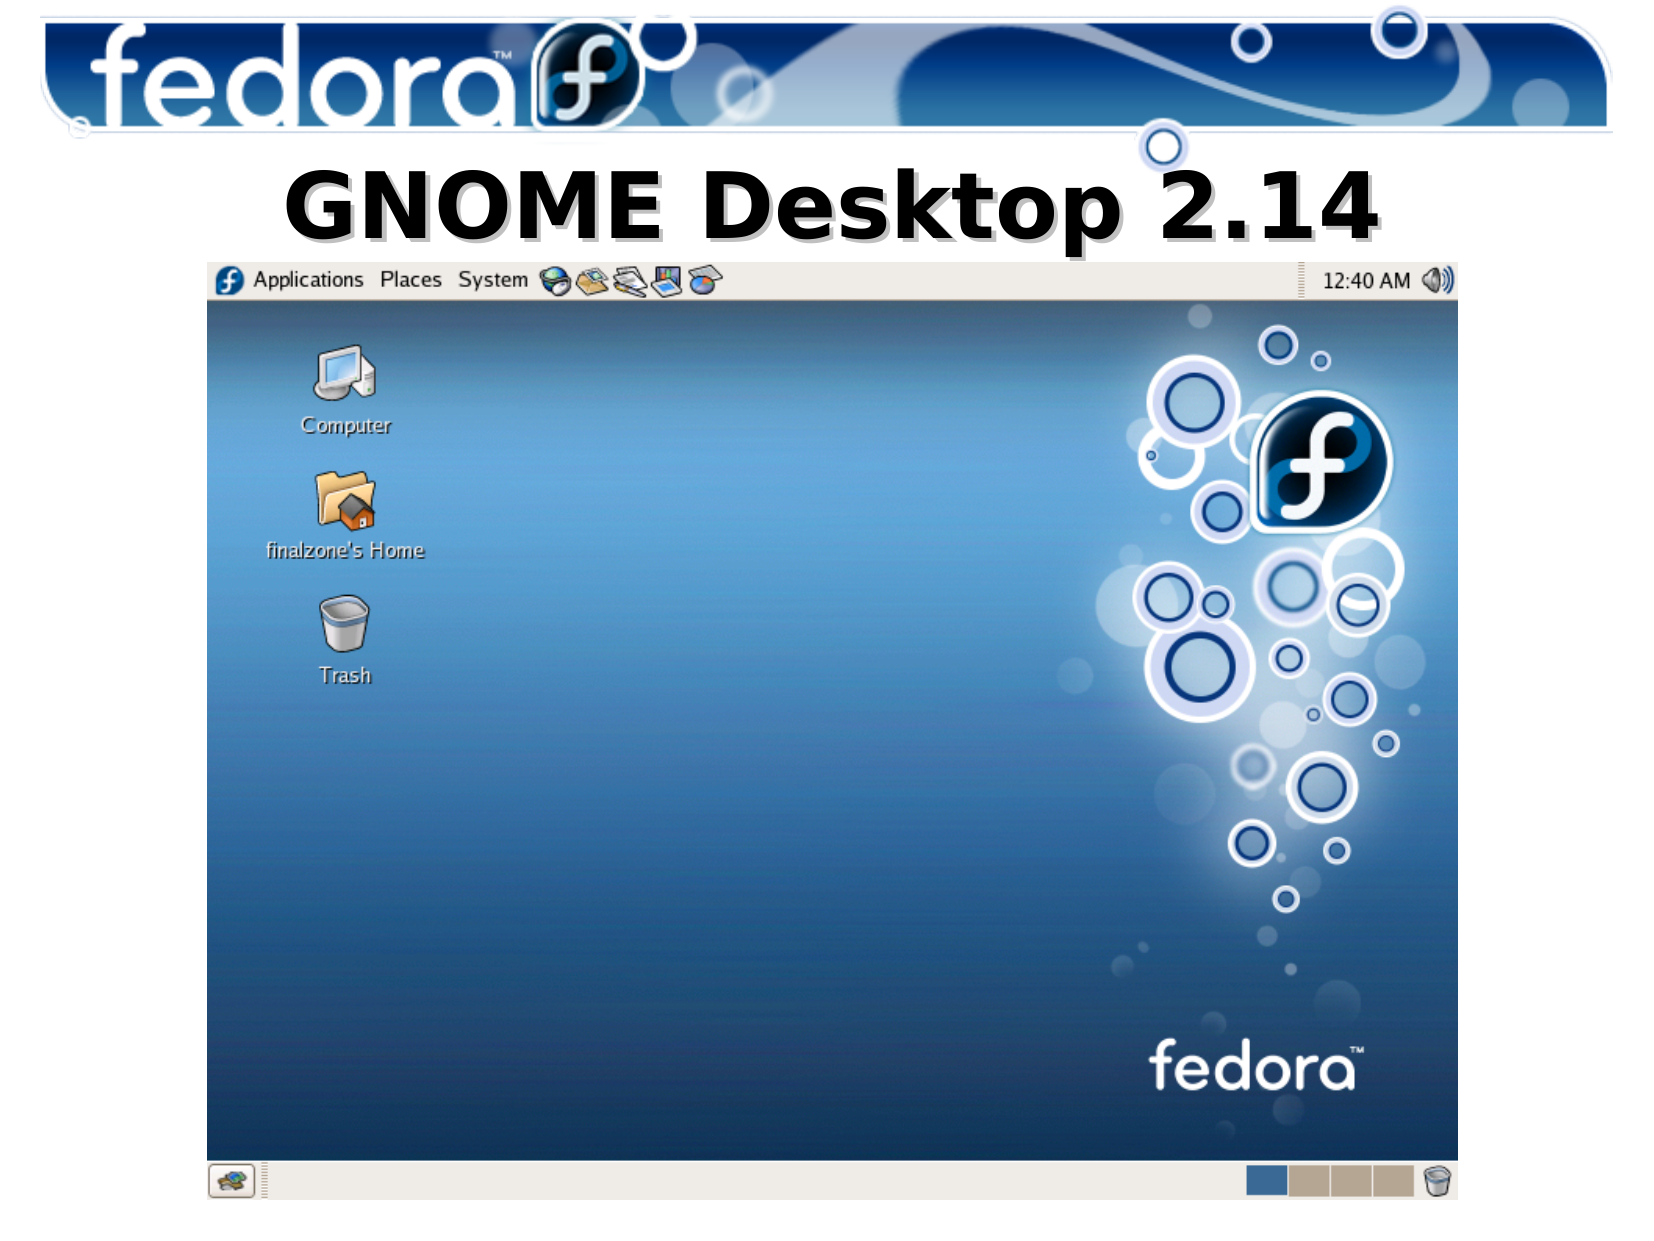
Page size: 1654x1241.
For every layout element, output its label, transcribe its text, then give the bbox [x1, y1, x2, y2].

picture [207, 262, 1458, 1201]
picture [40, 2, 1613, 178]
title GNOME Desktop 2.14 [88, 150, 1577, 263]
